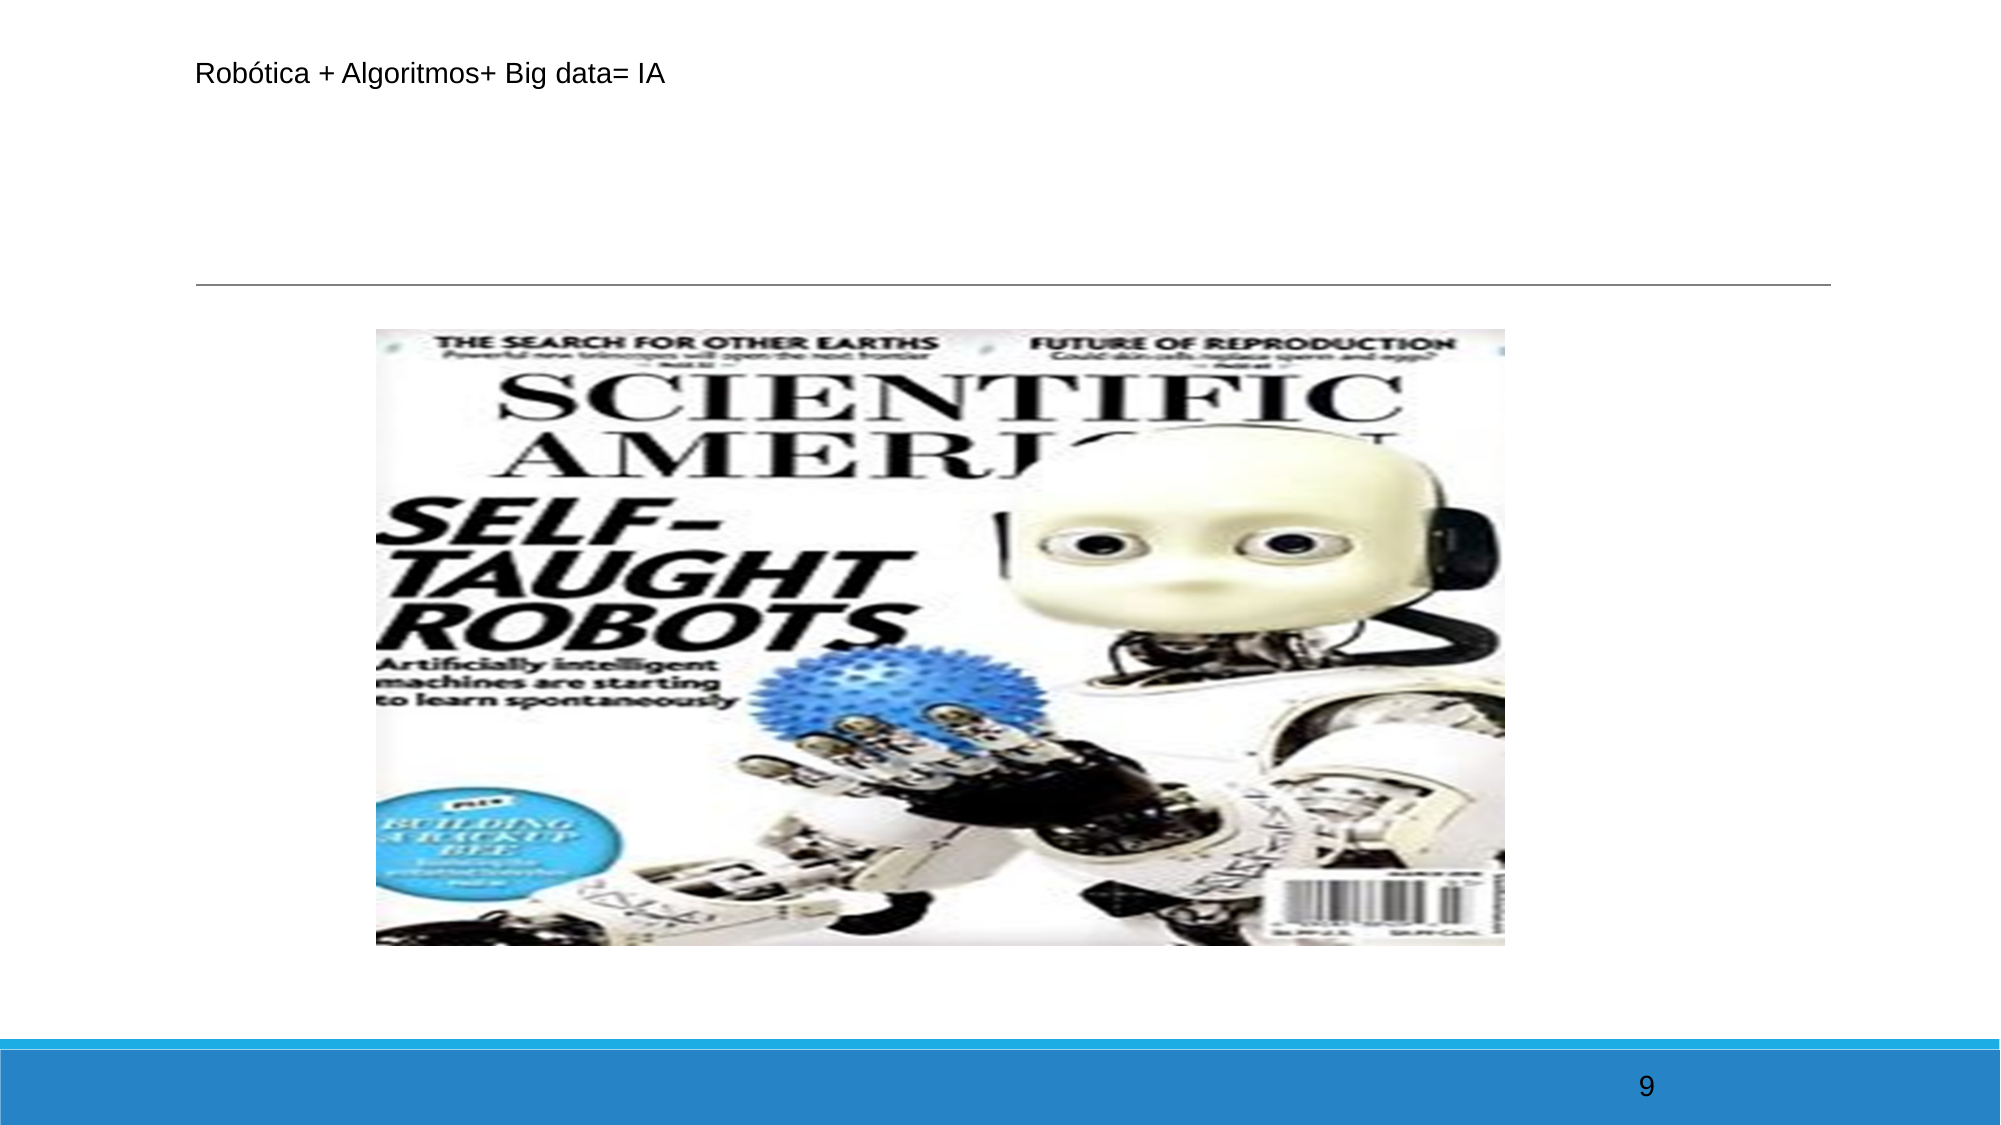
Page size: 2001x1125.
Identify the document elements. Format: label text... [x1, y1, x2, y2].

picture [376, 329, 1505, 946]
title Robótica + Algoritmos+ Big data= IA [180, 47, 1830, 285]
slide_number <número> [1624, 1059, 1840, 1120]
